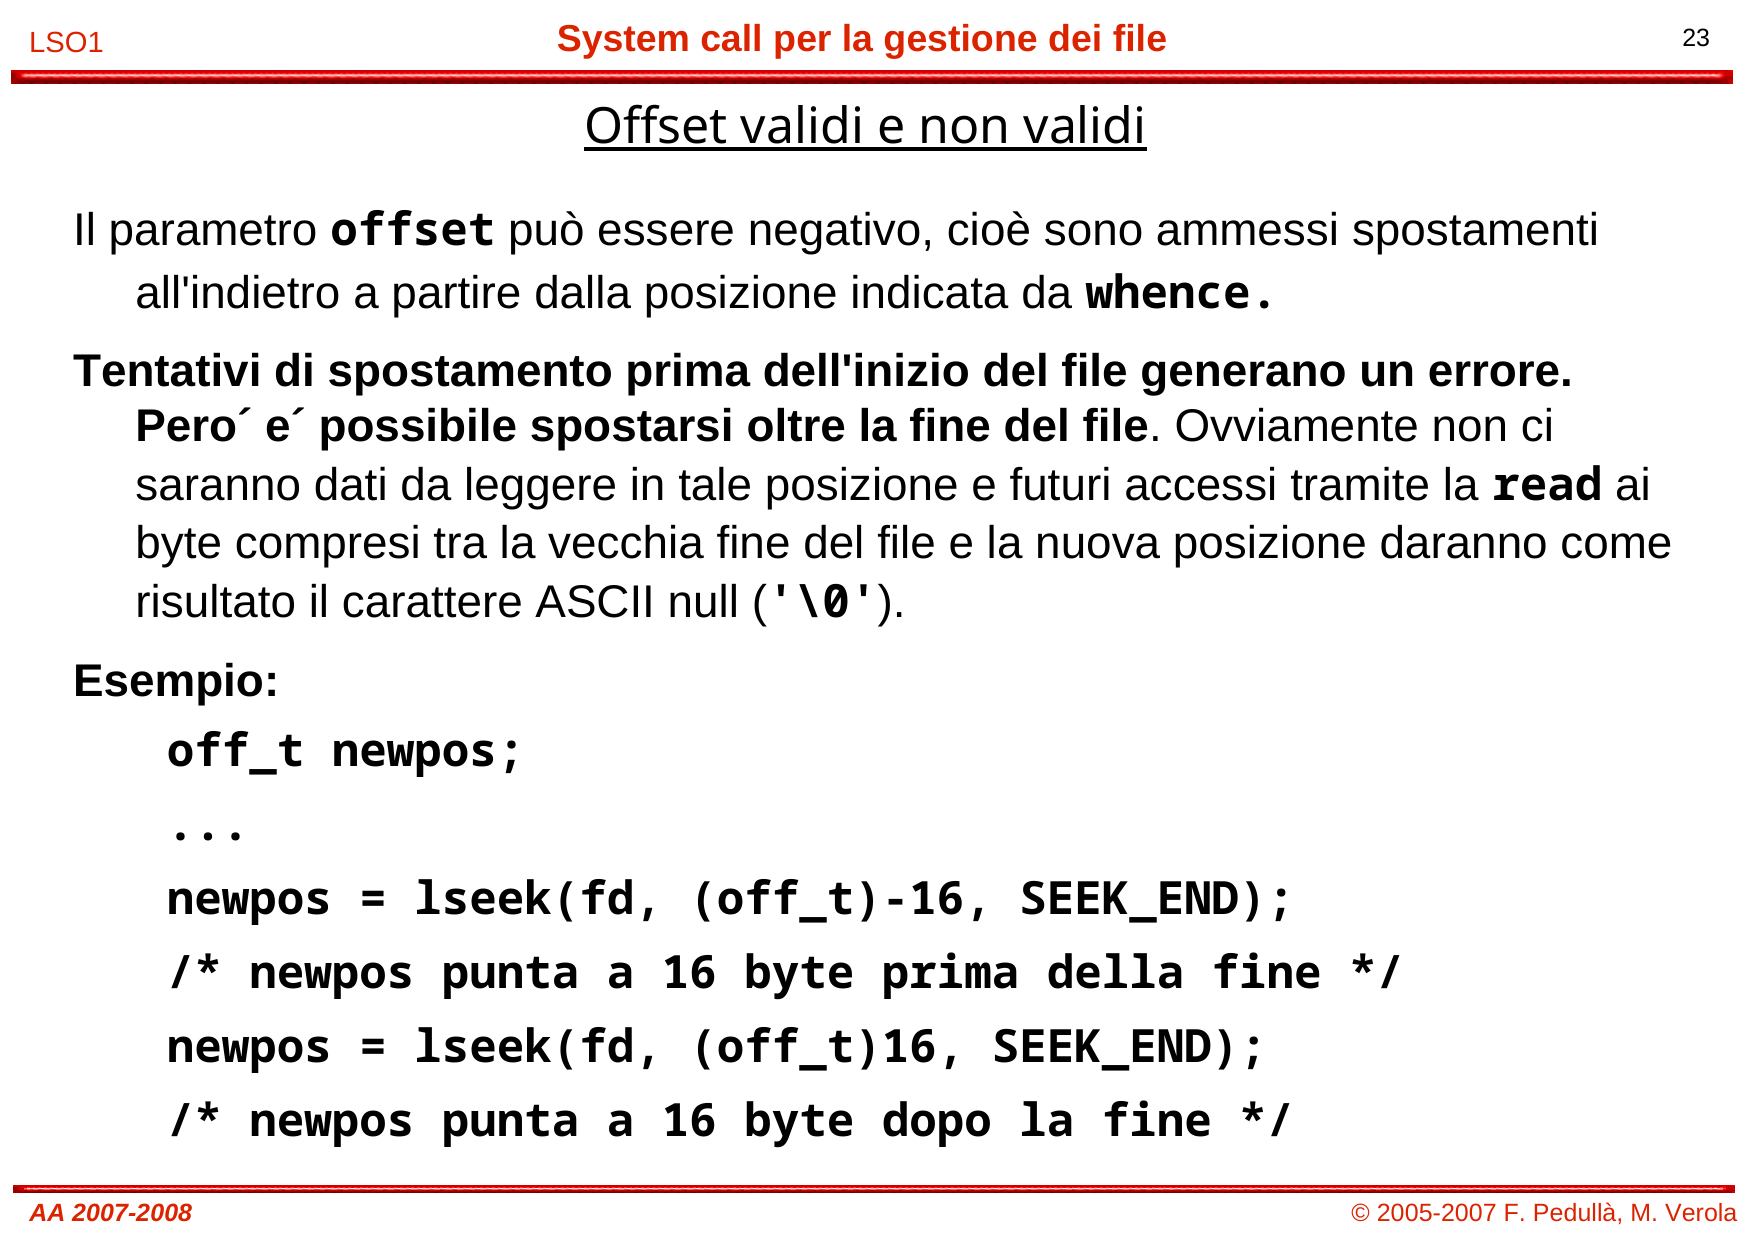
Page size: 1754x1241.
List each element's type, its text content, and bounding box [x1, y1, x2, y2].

picture [11, 70, 1733, 84]
picture [13, 1185, 1735, 1193]
title Offset validi e non validi [514, 78, 1217, 174]
list Il parametro offset può essere negativo, cioè sono ammessi spostamenti all'indietro a partire dalla posizione indicata da whence. Tentativi di spostamento prima dell'inizio del file generano un errore. Pero´ e´ possibile spostarsi oltre la fine del file. Ovviamente non ci saranno dati da leggere in tale posizione e futuri accessi tramite la read ai byte compresi tra la vecchia fine del file e la nuova posizione daranno come risultato il carattere ASCII null ('\0'). Esempio: off_t newpos; ... newpos = lseek(fd, (off_t)-16, SEEK_END); /* newpos punta a 16 byte prima della fine */ newpos = lseek(fd, (off_t)16, SEEK_END); /* newpos punta a 16 byte dopo la fine */ [58, 188, 1696, 1163]
